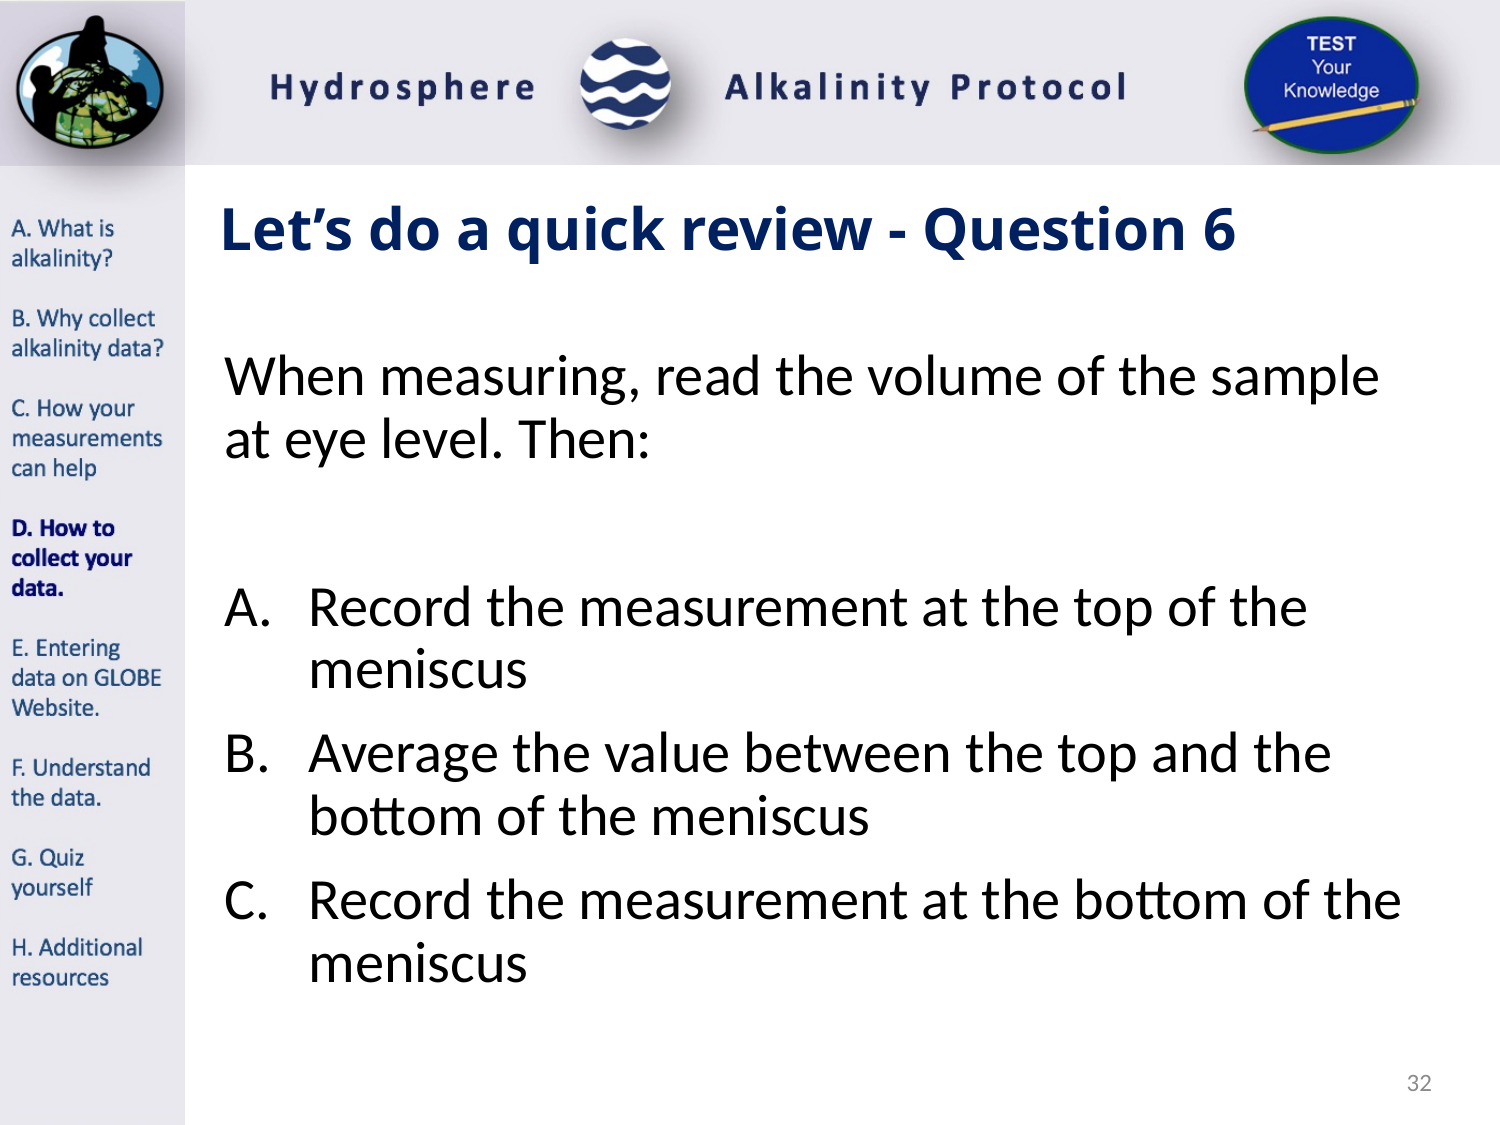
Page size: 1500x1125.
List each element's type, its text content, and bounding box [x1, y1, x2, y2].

list When measuring, read the volume of the sample at eye level. Then: Record the measurement at the top of the meniscus Average the value between the top and the bottom of the meniscus Record the measurement at the bottom of the meniscus [209, 337, 1448, 1052]
title Let’s do a quick review - Question 6 [204, 146, 1408, 318]
slide_number <number> [1109, 1052, 1448, 1112]
picture [0, 0, 1500, 1125]
